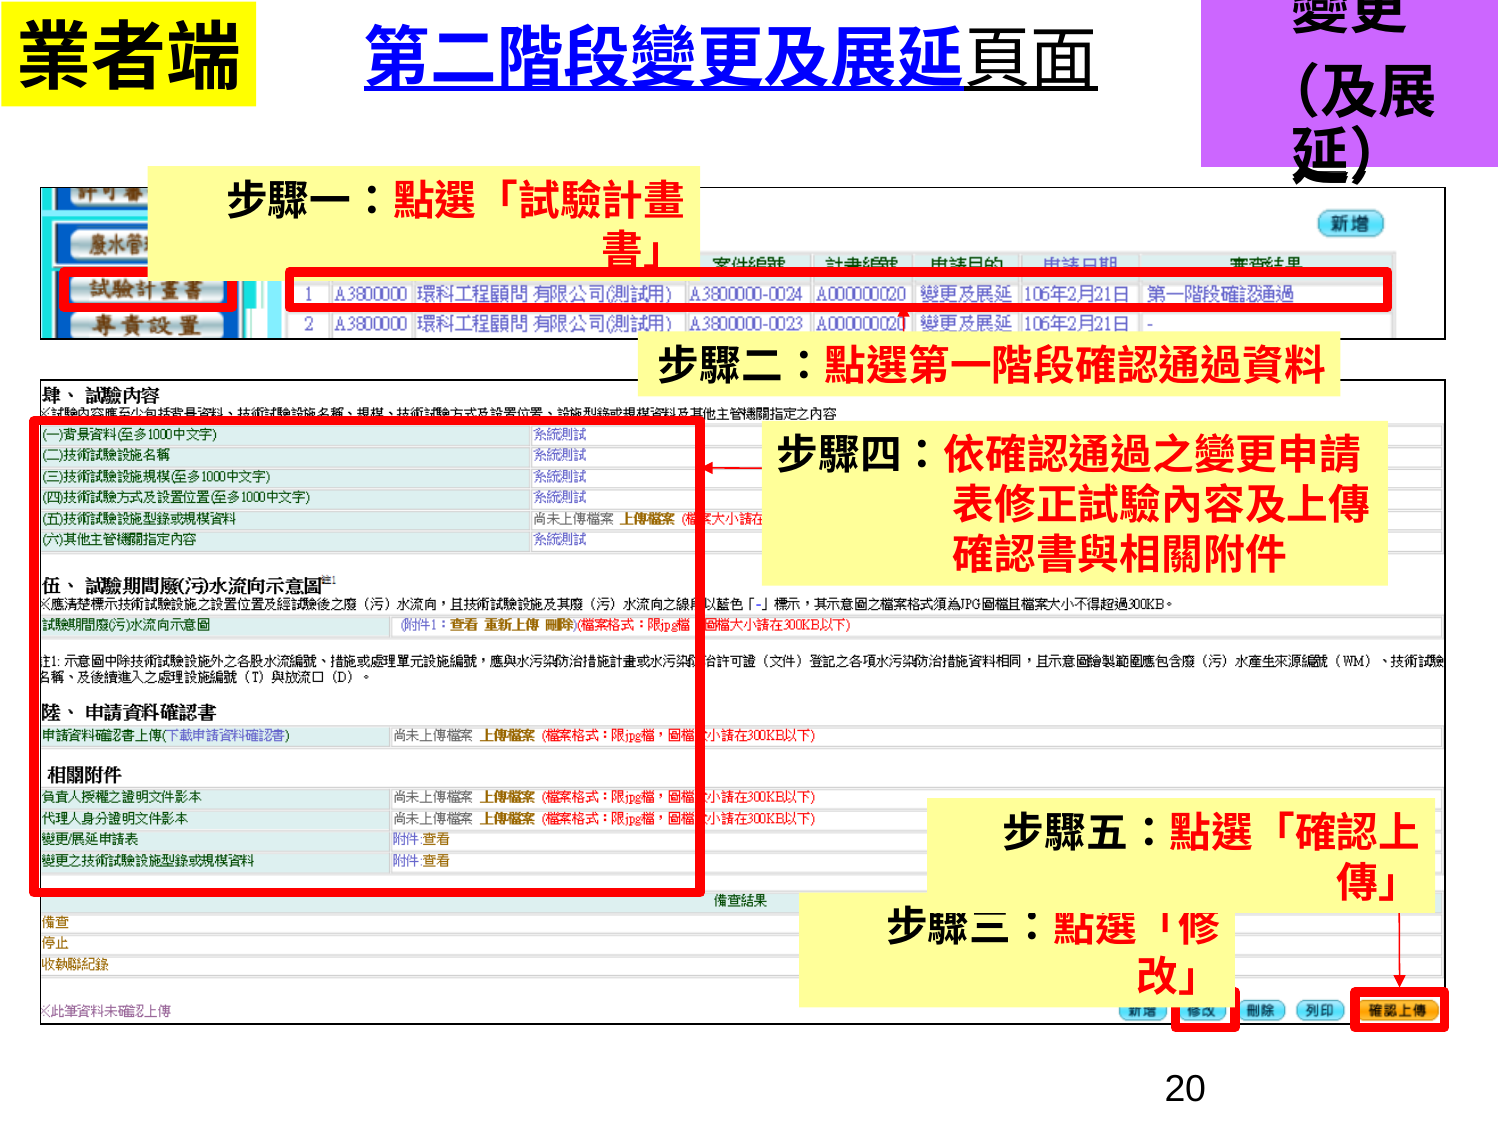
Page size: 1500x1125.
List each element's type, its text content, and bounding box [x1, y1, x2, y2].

picture [701, 188, 1445, 339]
picture [41, 380, 1445, 1024]
text_box <編號> [1149, 1056, 1500, 1117]
text_box 步驟五：點選「確認上傳」 [927, 798, 1436, 913]
text_box 第二階段變更及展延頁面 [348, 7, 1113, 103]
picture [294, 277, 1383, 303]
text_box 業者端 [1, 1, 257, 107]
picture [41, 188, 902, 339]
picture [69, 277, 227, 303]
picture [1180, 1008, 1230, 1023]
text_box 變更 （及展延） [1198, 169, 1298, 173]
text_box 變更 （及展延） [1366, 169, 1500, 173]
picture [1235, 913, 1398, 1024]
picture [41, 425, 695, 888]
text_box 步驟一：點選「試驗計畫書」 [294, 277, 701, 281]
text_box 變更 （及展延） [1198, 0, 1500, 169]
text_box 步驟三：點選「修改」 [799, 892, 1235, 1008]
picture [1360, 997, 1440, 1023]
text_box 步驟四：依確認通過之變更申請表修正試驗內容及上傳確認書與相關附件 [761, 420, 1388, 586]
text_box 步驟二：點選第一階段確認通過資料 [637, 331, 1341, 397]
text_box 步驟一：點選「試驗計畫書」 [147, 166, 701, 281]
